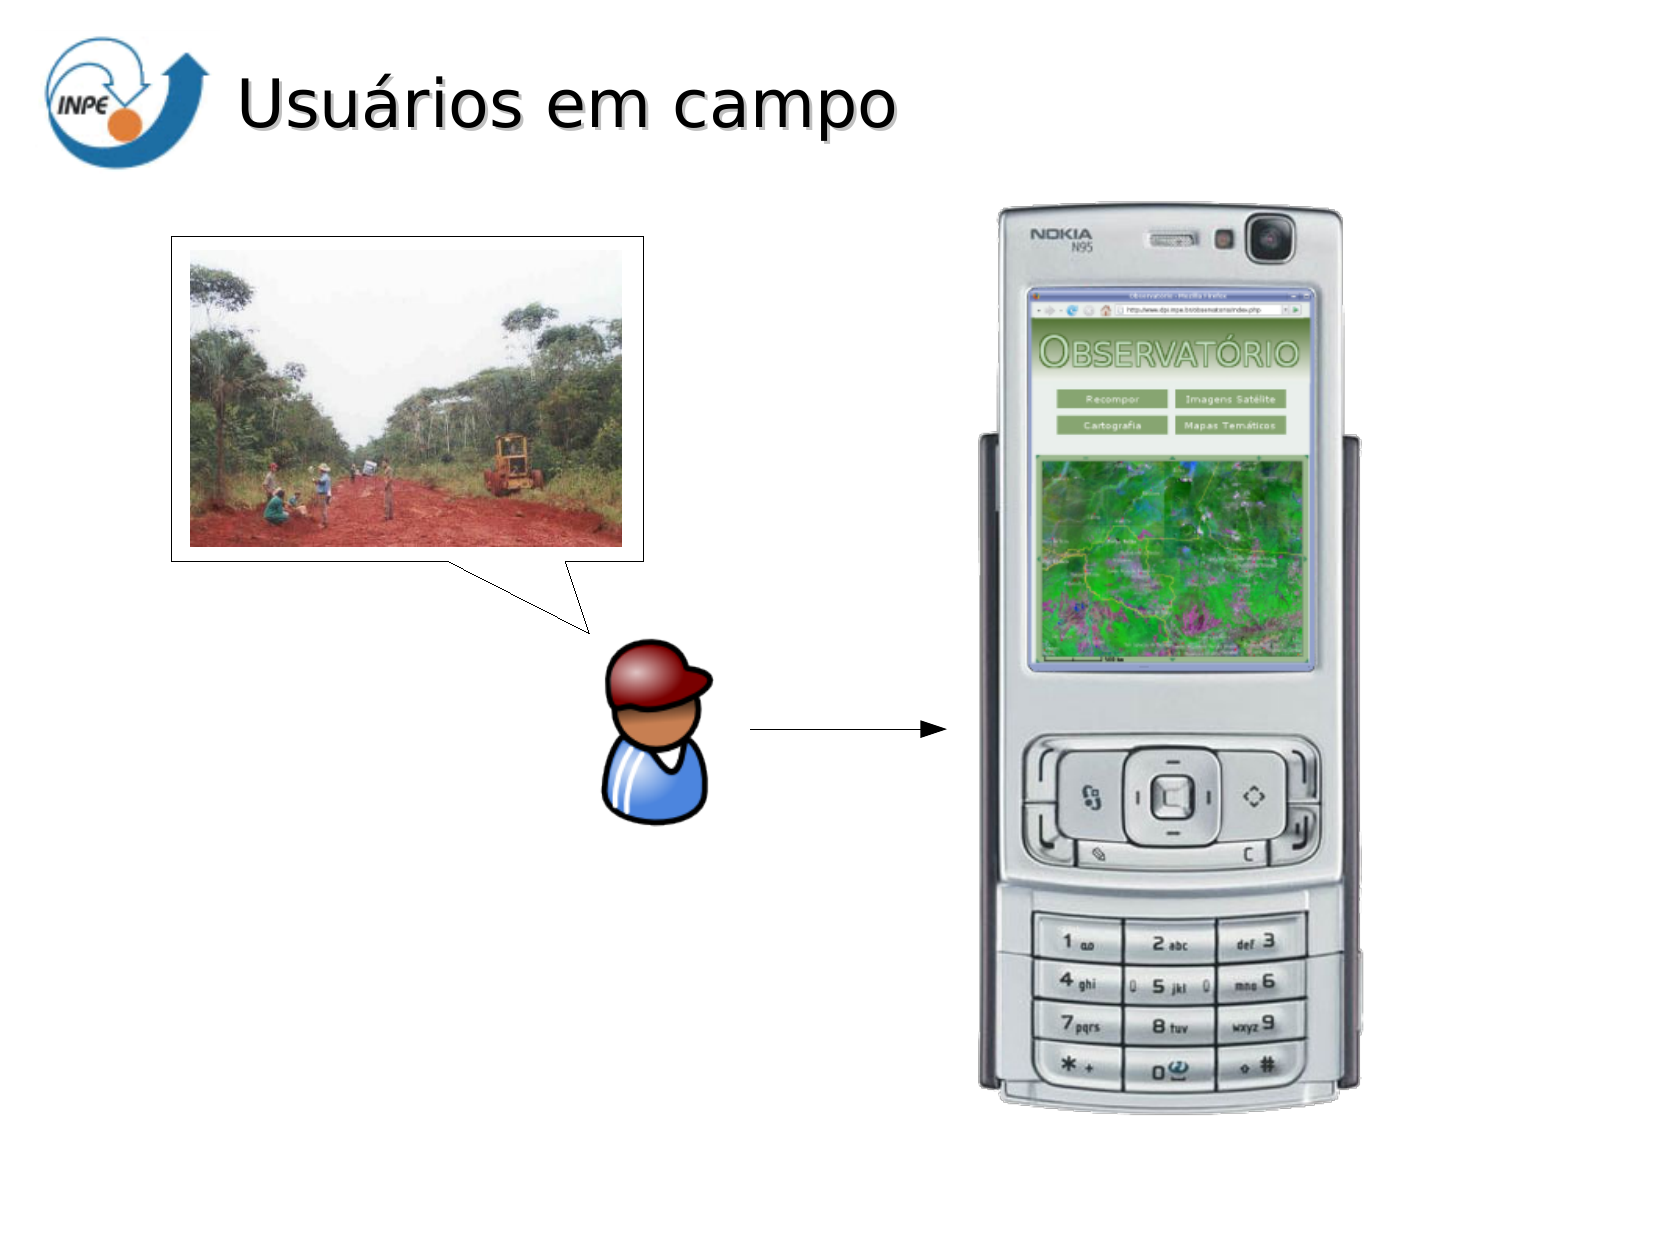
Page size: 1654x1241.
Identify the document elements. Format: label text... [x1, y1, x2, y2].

picture [190, 250, 622, 547]
text_box [171, 236, 644, 634]
picture [952, 188, 1421, 1126]
picture [555, 631, 751, 827]
title Usuários em campo [236, 25, 1447, 184]
picture [35, 29, 220, 178]
